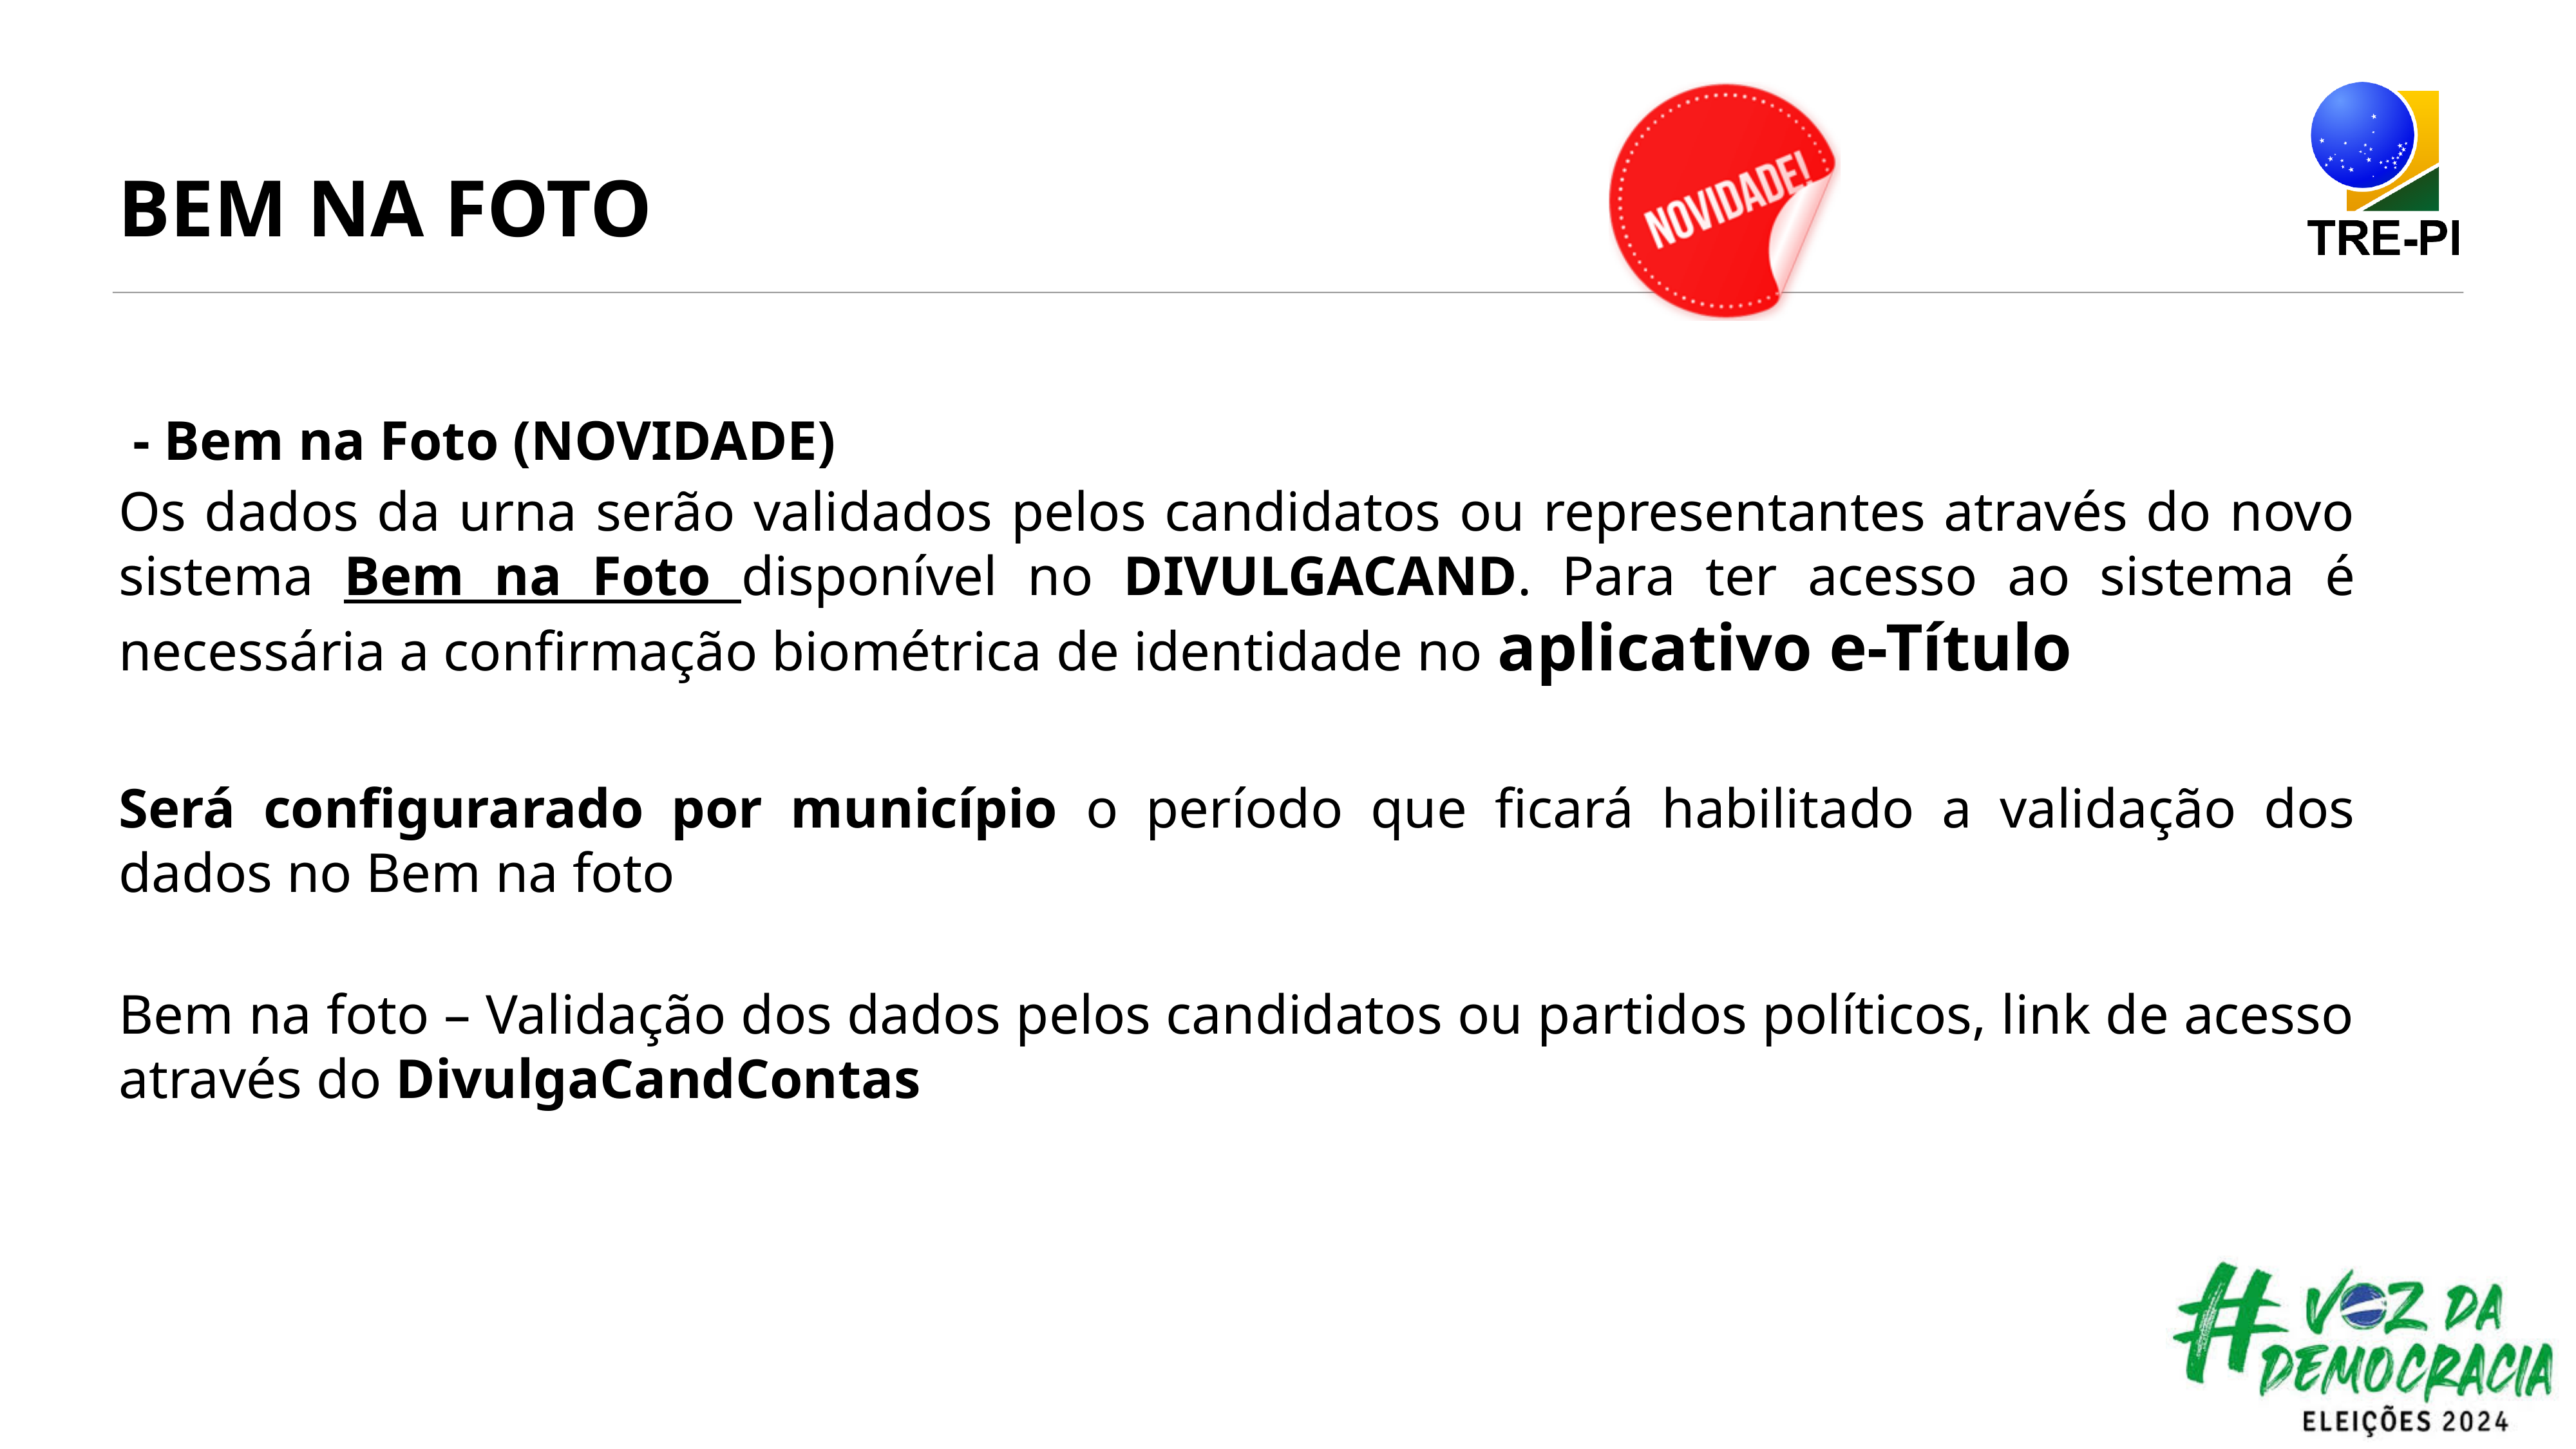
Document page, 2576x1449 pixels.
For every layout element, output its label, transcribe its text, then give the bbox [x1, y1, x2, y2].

picture [1609, 82, 1841, 321]
picture [2306, 82, 2459, 255]
title BEM NA FOTO [112, 50, 2462, 258]
list - Bem na Foto (NOVIDADE) Os dados da urna serão validados pelos candidatos ou representantes através do novo sistema Bem na Foto disponível no DIVULGACAND. Para ter acesso ao sistema é necessária a confirmação biométrica de identidade no aplicativo e-Título Será configurarado por município o período que ficará habilitado a validação dos dados no Bem na foto Bem na foto – Validação dos dados pelos candidatos ou partidos políticos, link de acesso através do DivulgaCandContas [113, 330, 2362, 1367]
picture [2166, 1235, 2562, 1449]
